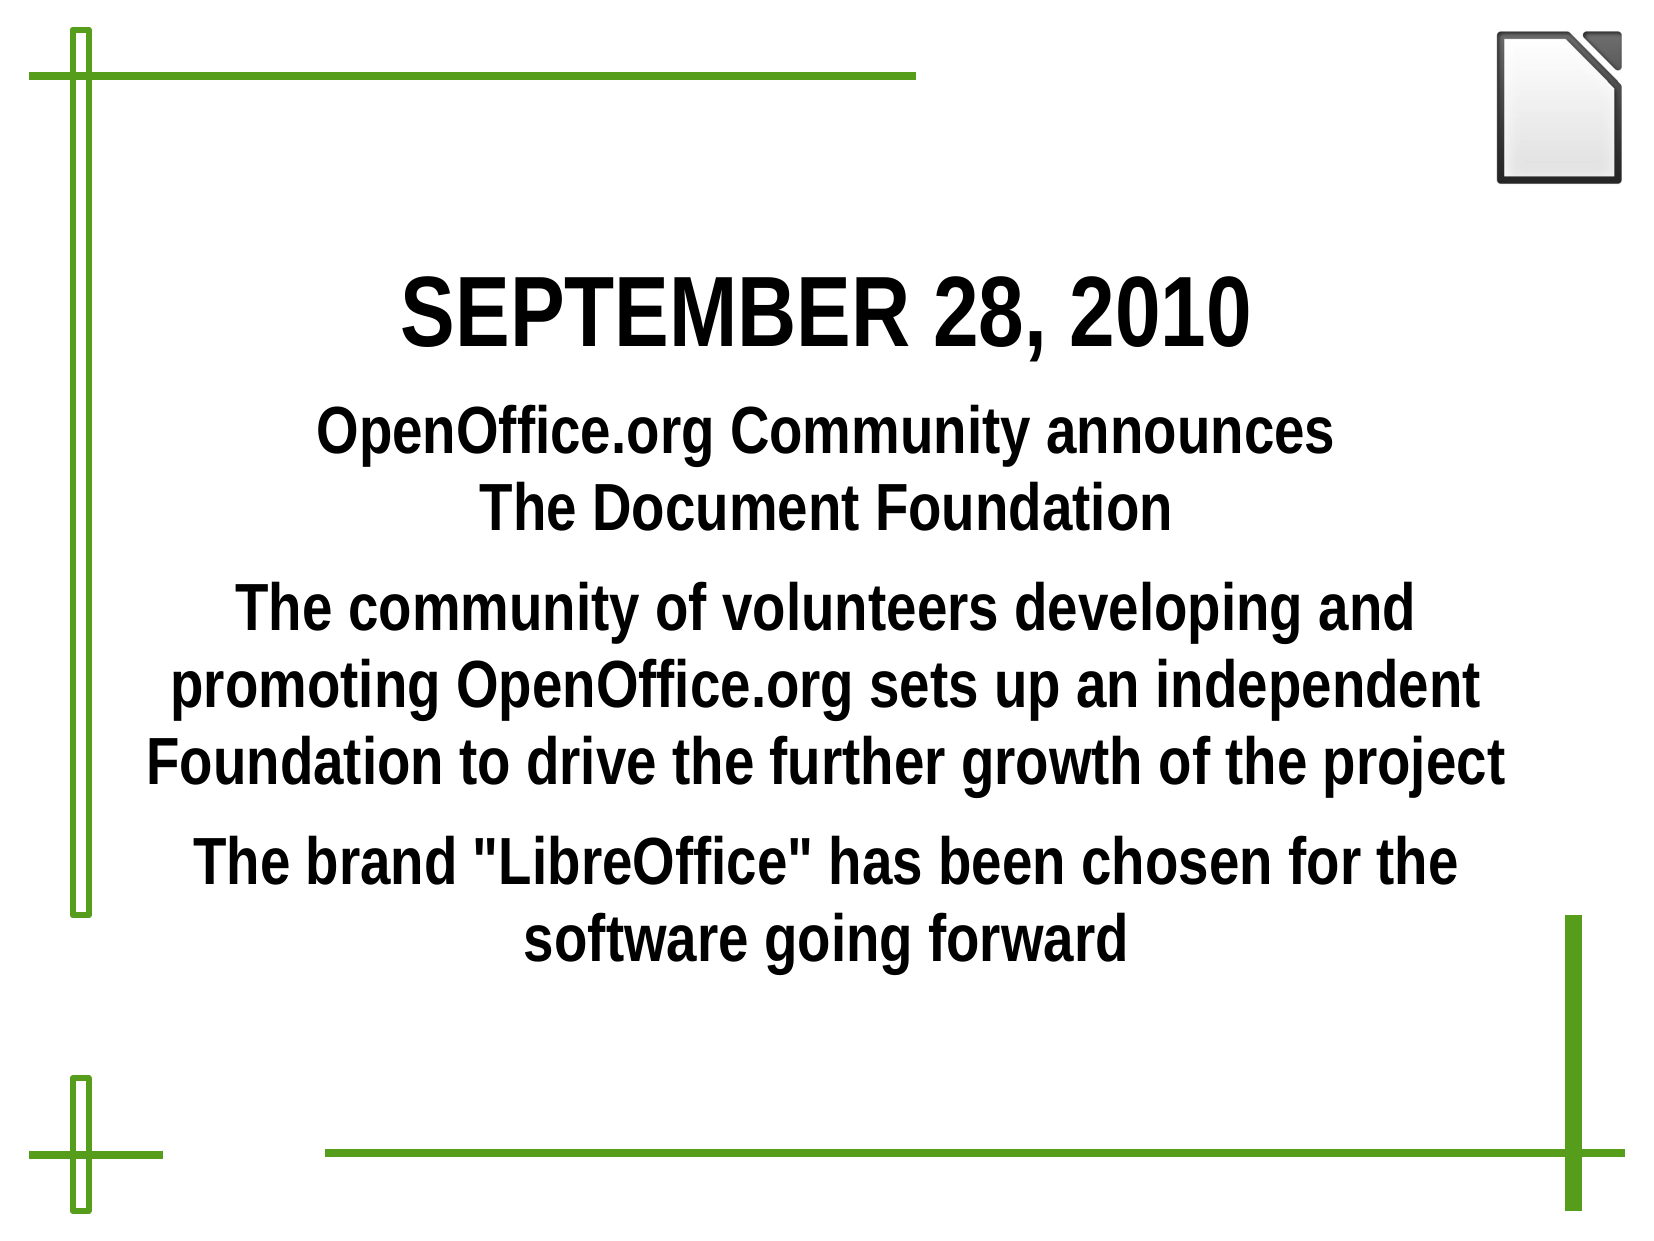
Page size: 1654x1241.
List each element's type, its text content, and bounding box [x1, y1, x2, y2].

subtitle SEPTEMBER 28, 2010 OpenOffice.org Community announces The Document Foundation The community of volunteers developing and promoting OpenOffice.org sets up an independent Foundation to drive the further growth of the project The brand "LibreOffice" has been chosen for the software going forward [118, 118, 1536, 1111]
picture [1494, 29, 1624, 186]
